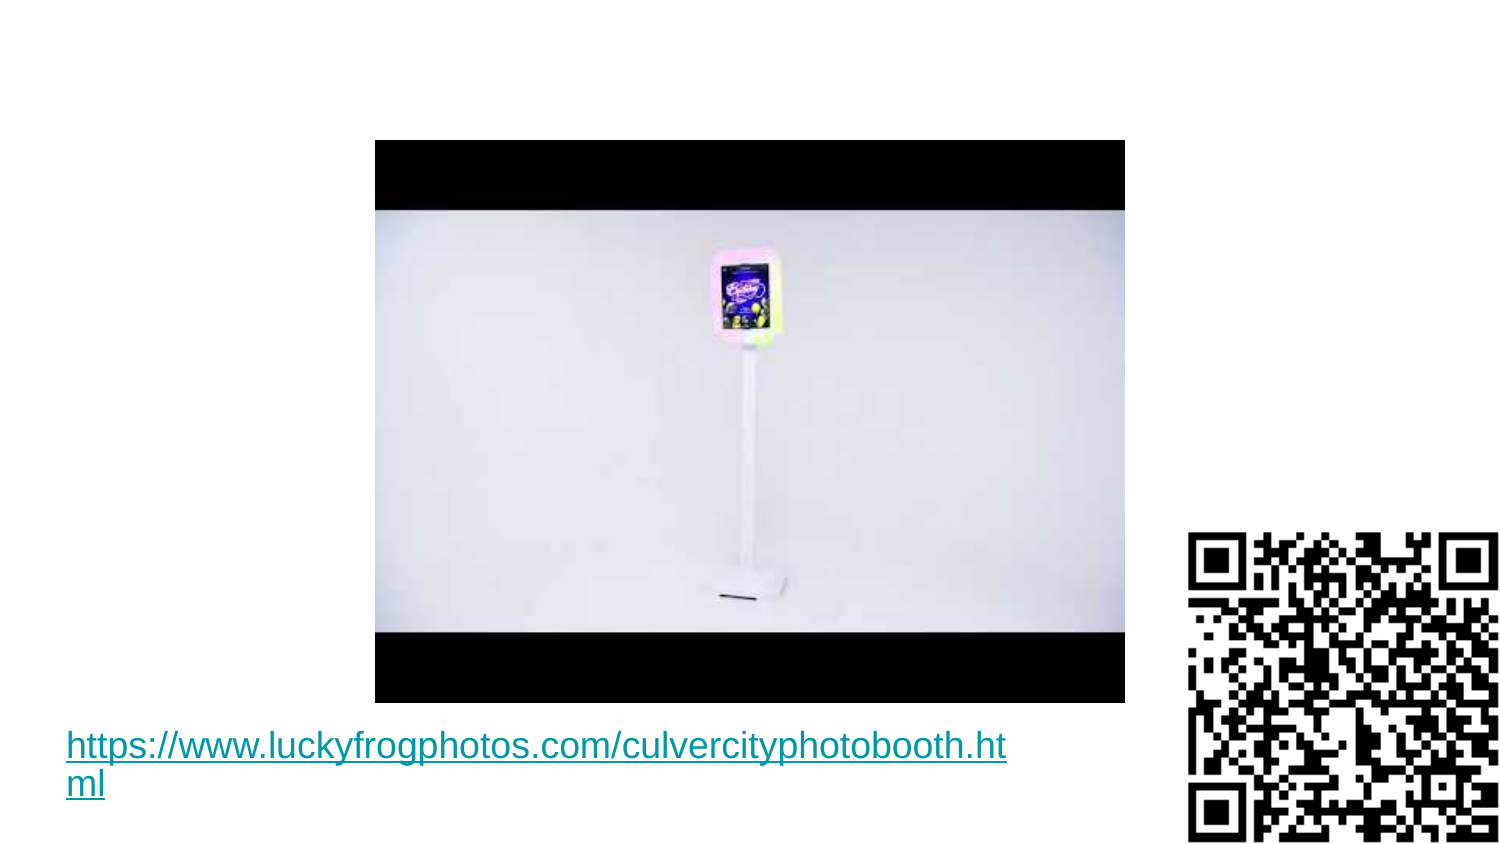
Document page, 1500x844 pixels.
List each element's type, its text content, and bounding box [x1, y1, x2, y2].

picture [1187, 531, 1500, 844]
picture [375, 140, 1125, 704]
list https://www.luckyfrogphotos.com/culvercityphotobooth.html [51, 694, 1036, 794]
